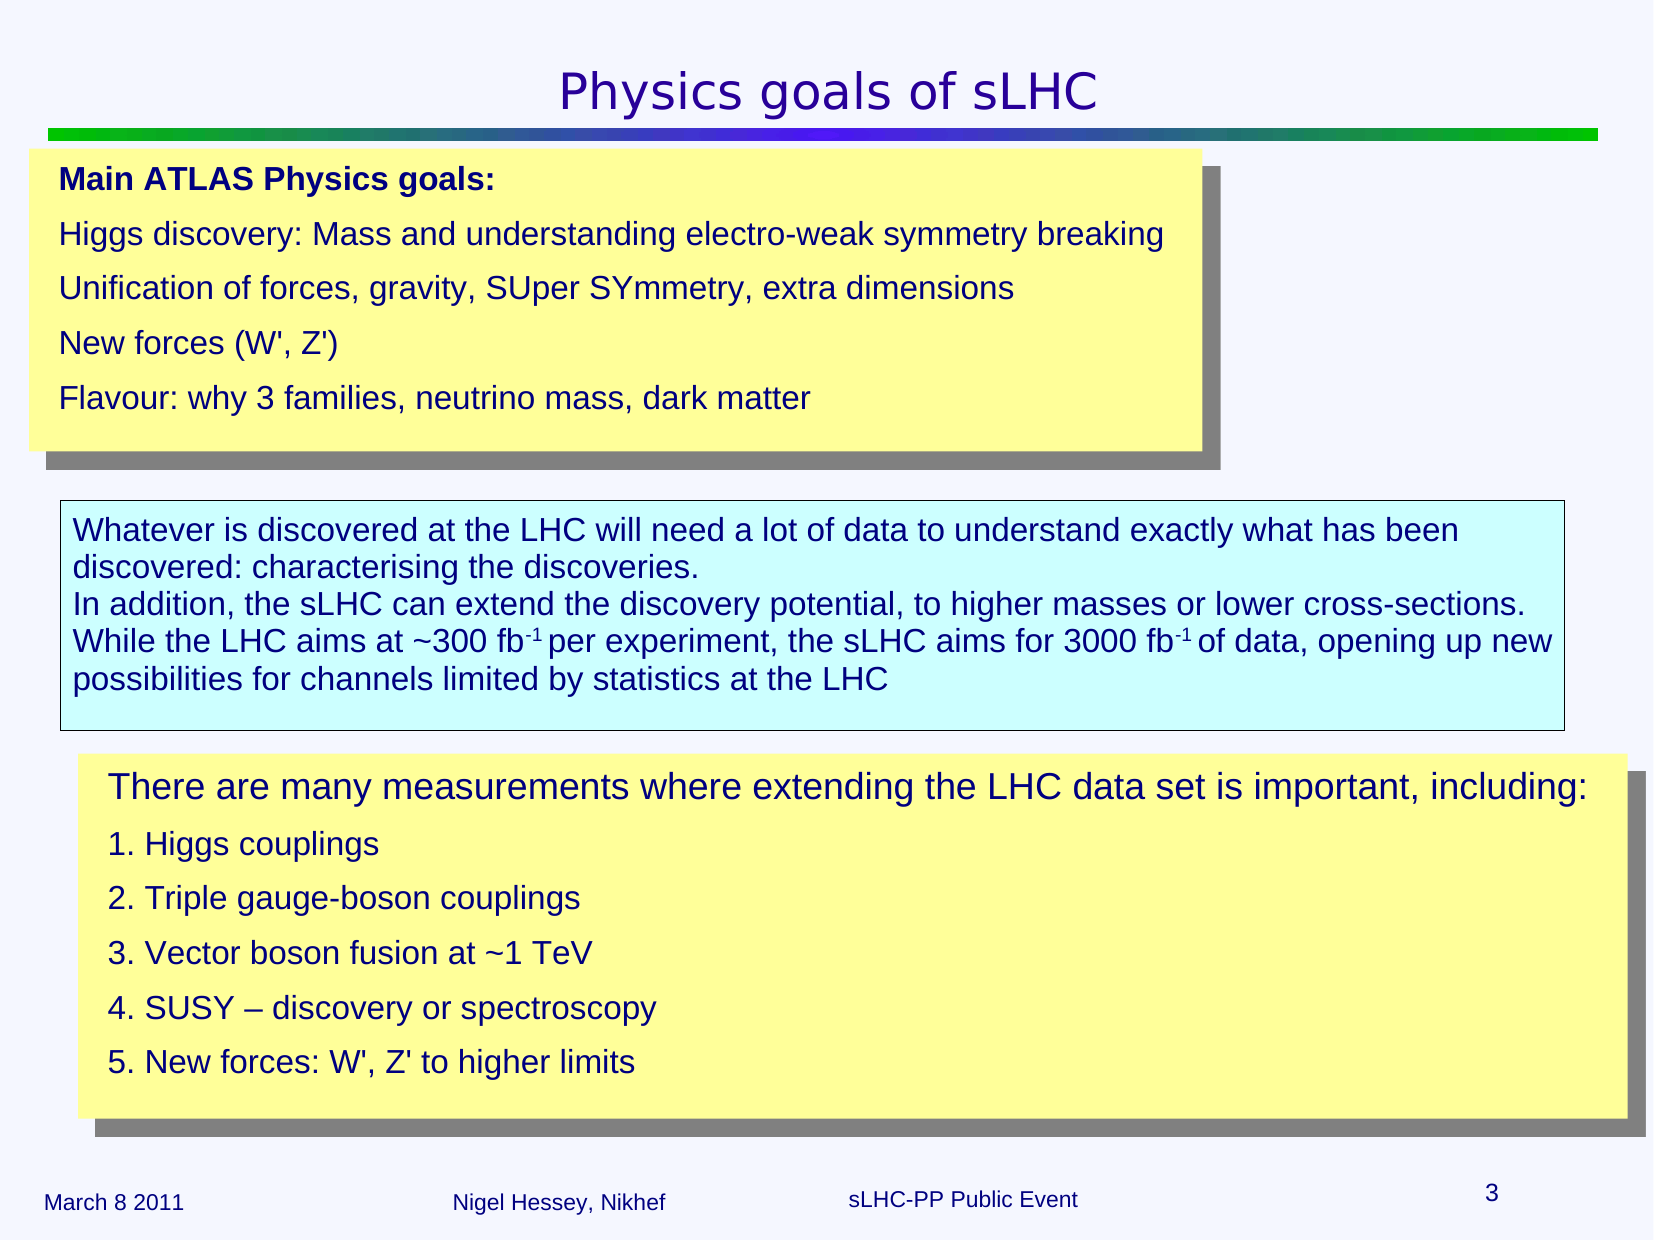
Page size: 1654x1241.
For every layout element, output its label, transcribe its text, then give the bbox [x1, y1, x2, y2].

text_box Main ATLAS Physics goals: Higgs discovery: Mass and understanding electro-weak symmetry breaking Unification of forces, gravity, SUper SYmmetry, extra dimensions New forces (W', Z') Flavour: why 3 families, neutrino mass, dark matter [29, 148, 1203, 452]
picture [48, 128, 95, 141]
title Physics goals of sLHC [95, 37, 1563, 146]
text_box Whatever is discovered at the LHC will need a lot of data to understand exactly what has been discovered: characterising the discoveries. In addition, the sLHC can extend the discovery potential, to higher masses or lower cross-sections. While the LHC aims at ~300 fb-1 per experiment, the sLHC aims for 3000 fb-1 of data, opening up new possibilities for channels limited by statistics at the LHC [60, 500, 1565, 731]
picture [1563, 128, 1598, 141]
text_box There are many measurements where extending the LHC data set is important, including: 1. Higgs couplings 2. Triple gauge-boson couplings 3. Vector boson fusion at ~1 TeV 4. SUSY – discovery or spectroscopy 5. New forces: W', Z' to higher limits [78, 753, 1628, 1119]
